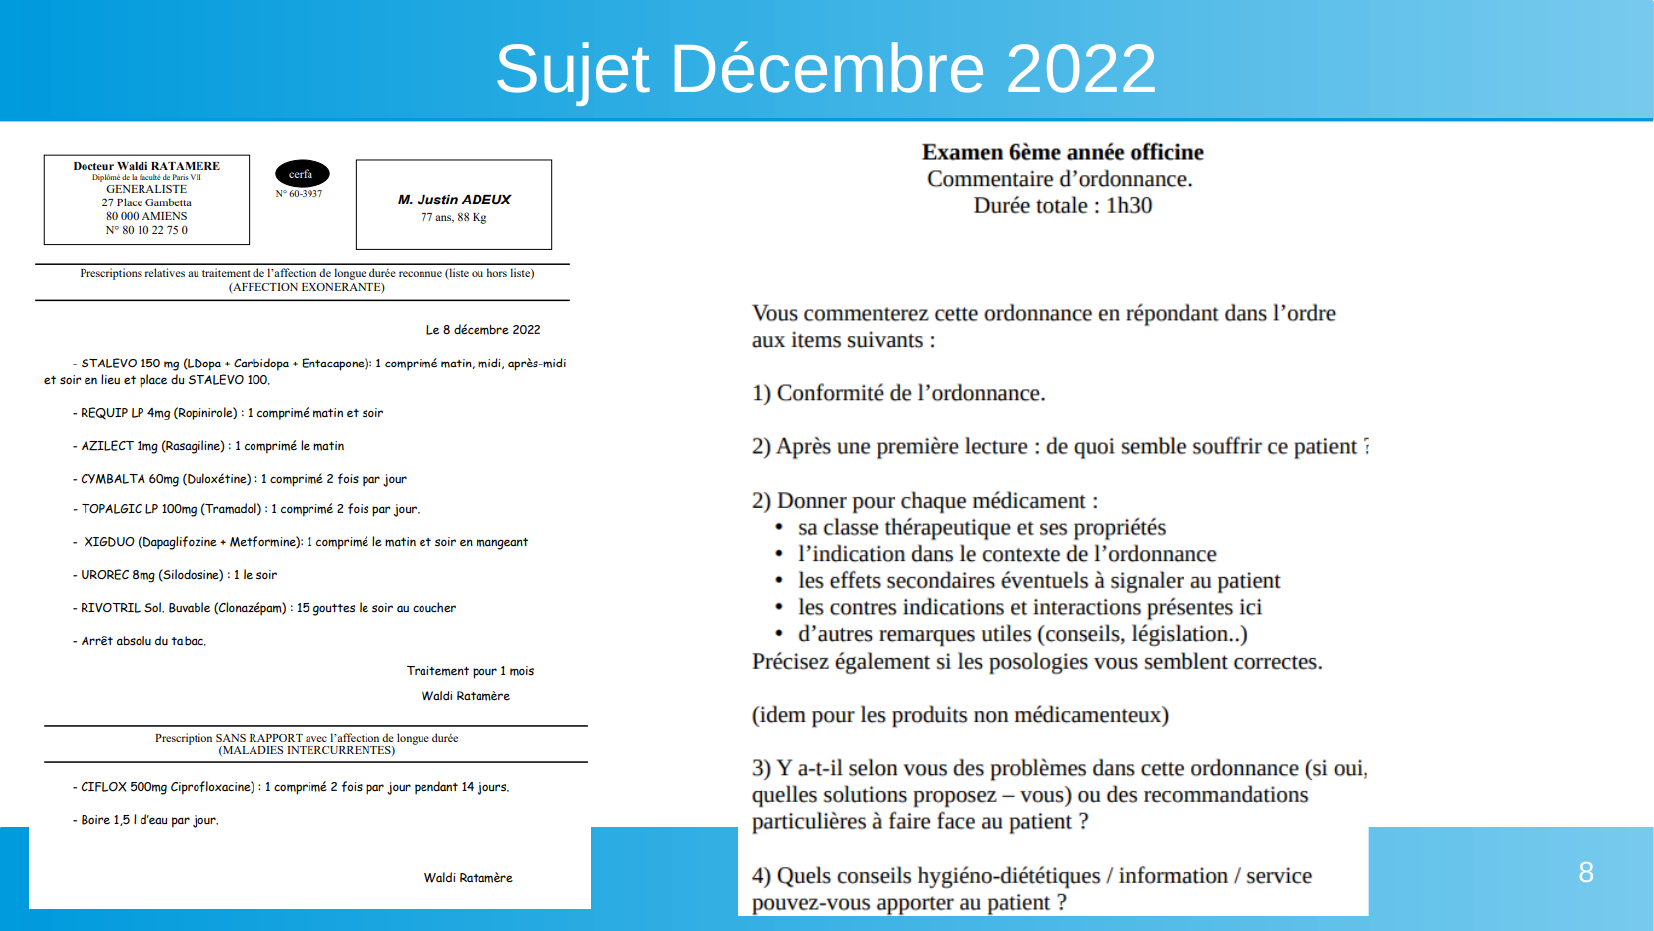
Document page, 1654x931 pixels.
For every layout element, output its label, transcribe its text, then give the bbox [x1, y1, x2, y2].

title Sujet Décembre 2022 [59, 29, 1595, 108]
picture [738, 133, 1369, 916]
picture [29, 147, 591, 909]
